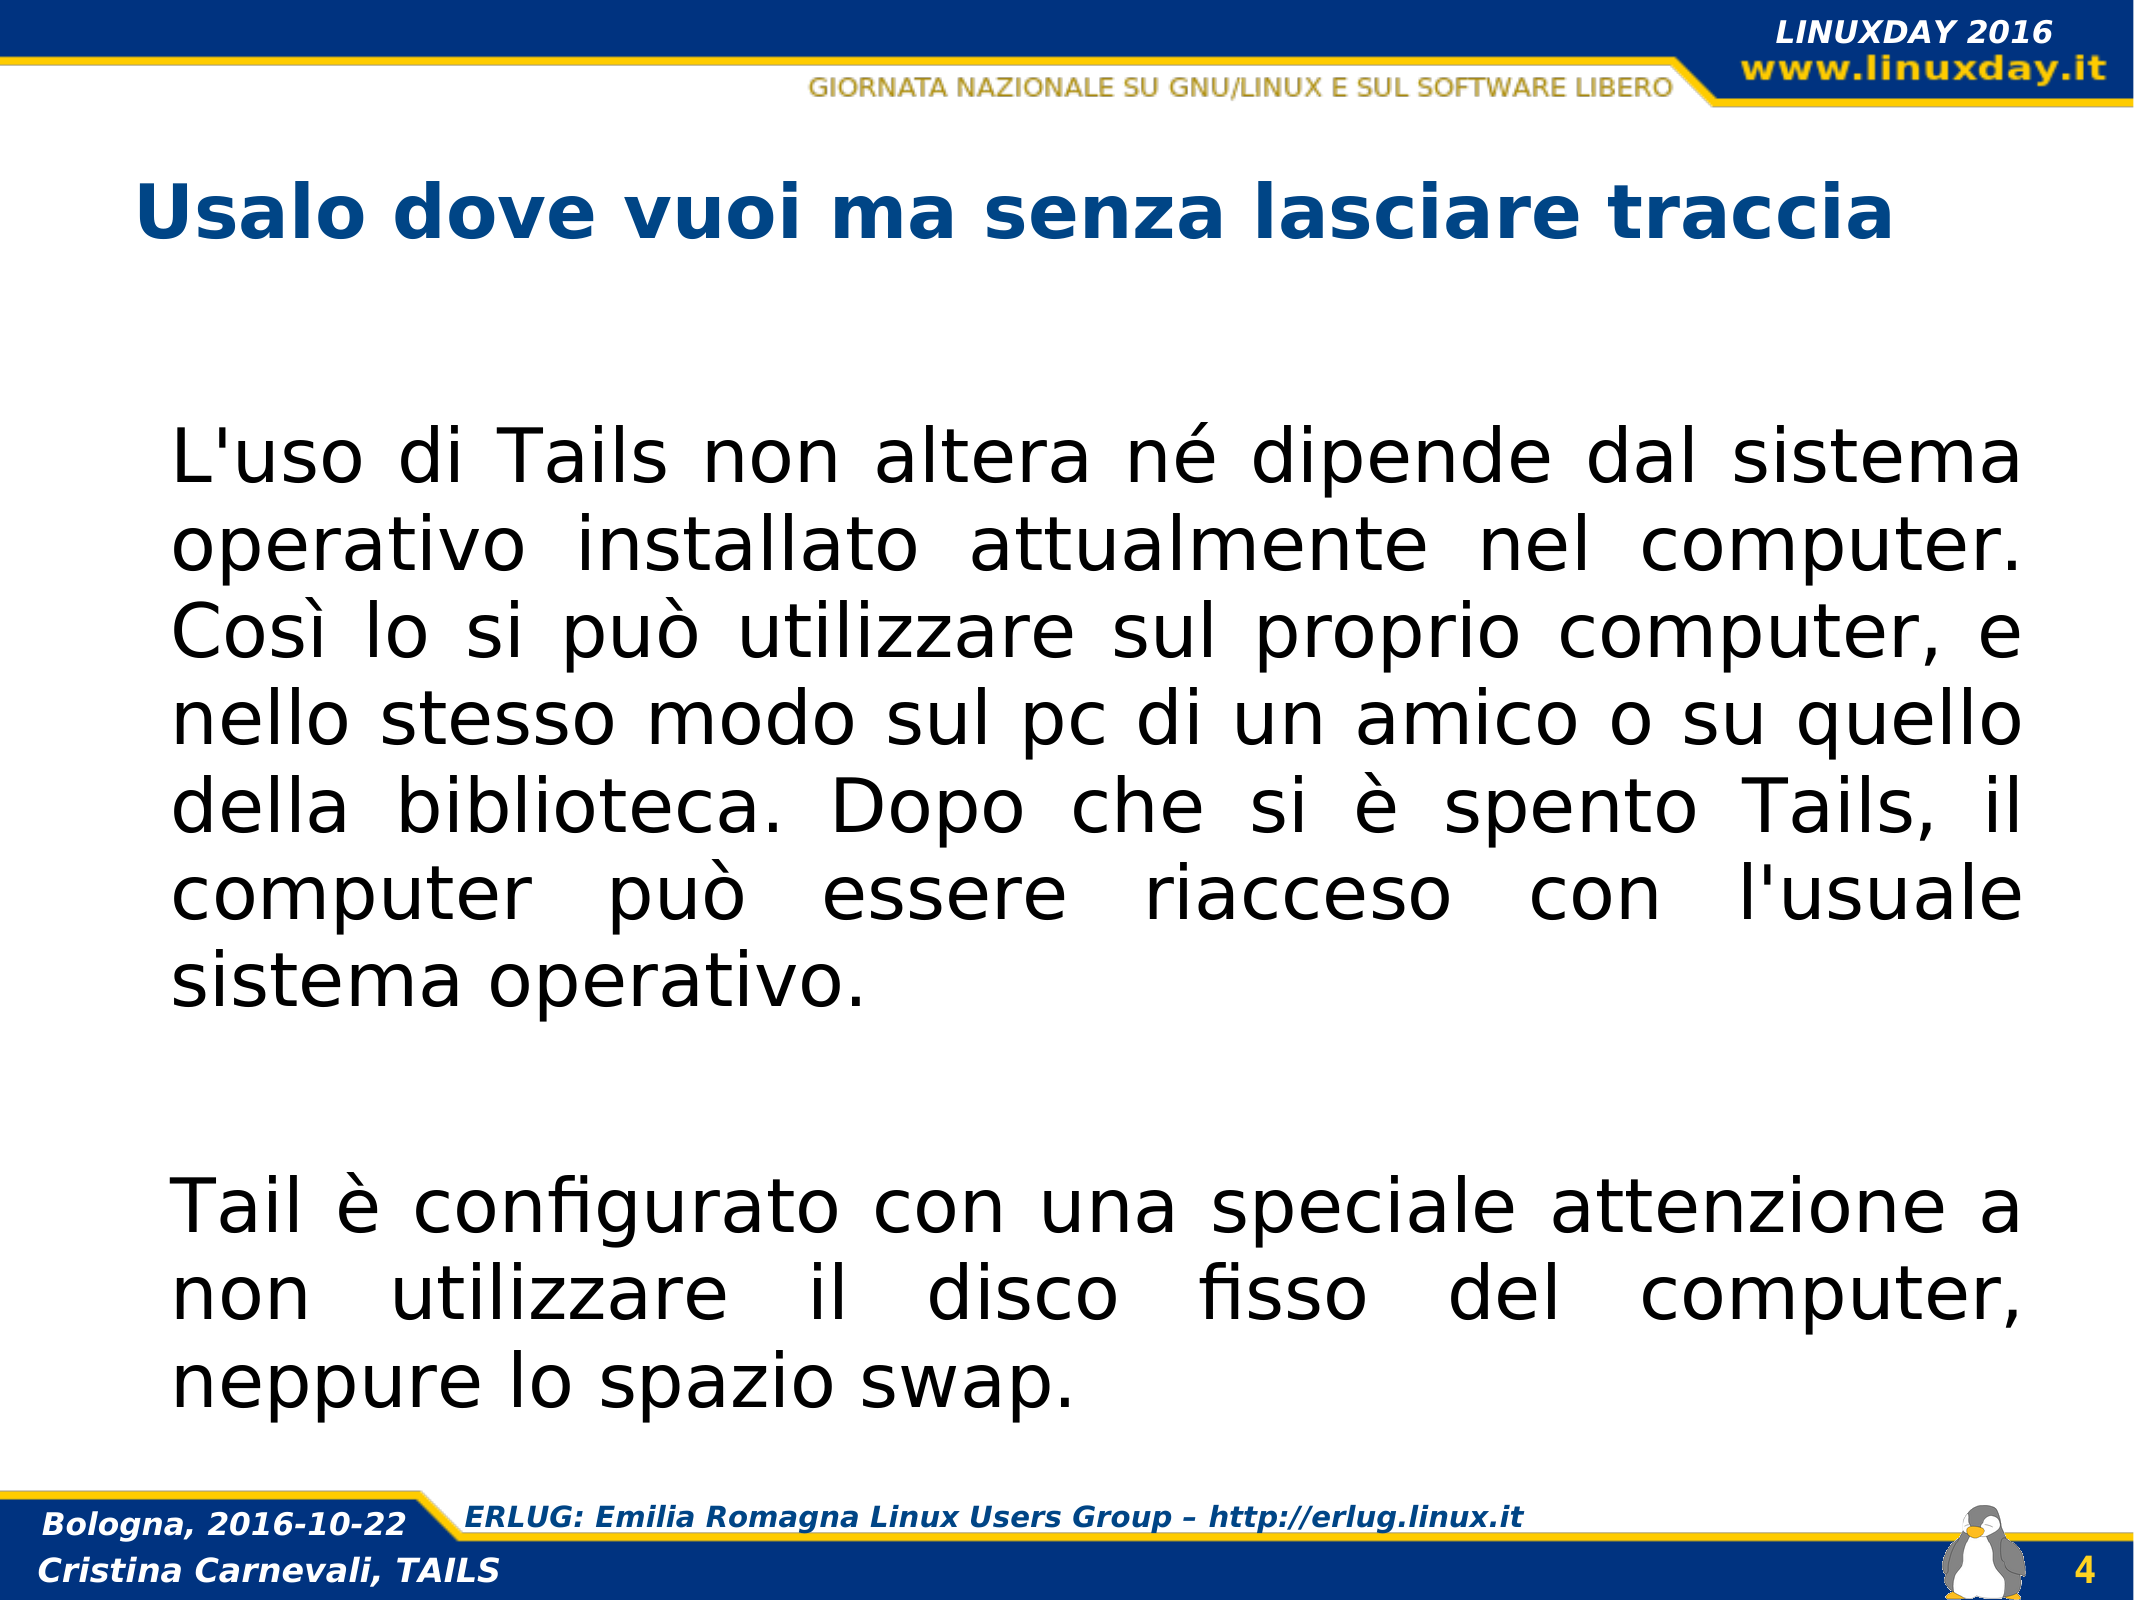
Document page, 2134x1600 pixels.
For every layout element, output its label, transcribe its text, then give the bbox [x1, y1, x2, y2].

picture [0, 0, 2134, 1600]
list L'uso di Tails non altera né dipende dal sistema operativo installato attualmente nel computer. Così lo si può utilizzare sul proprio computer, e nello stesso modo sul pc di un amico o su quello della biblioteca. Dopo che si è spento Tails, il computer può essere riacceso con l'usuale sistema operativo. Tail è configurato con una speciale attenzione a non utilizzare il disco fisso del computer, neppure lo spazio swap. [106, 319, 2027, 1441]
title Usalo dove vuoi ma senza lasciare traccia [106, 159, 2080, 267]
